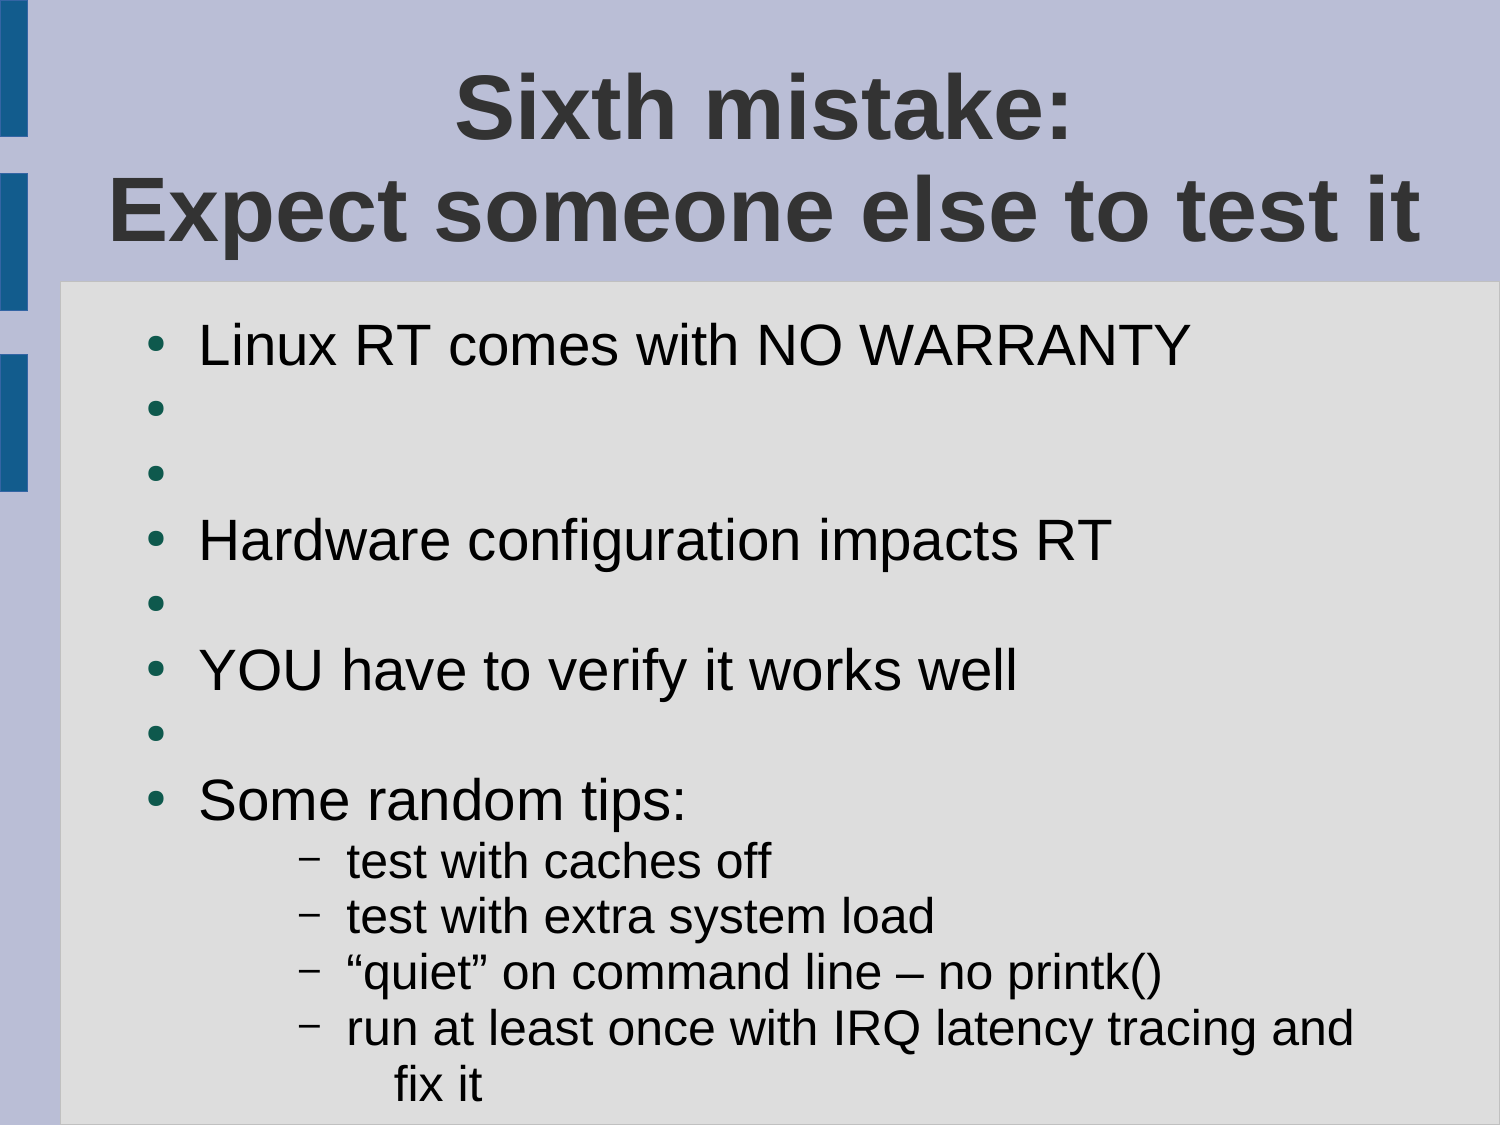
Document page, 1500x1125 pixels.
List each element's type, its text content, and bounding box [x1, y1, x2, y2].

title Sixth mistake: Expect someone else to test it [98, 56, 1432, 262]
list Linux RT comes with NO WARRANTY Hardware configuration impacts RT YOU have to verify it works well Some random tips: test with caches off test with extra system load “quiet” on command line – no printk() run at least once with IRQ latency tracing and fix it [110, 312, 1392, 1056]
